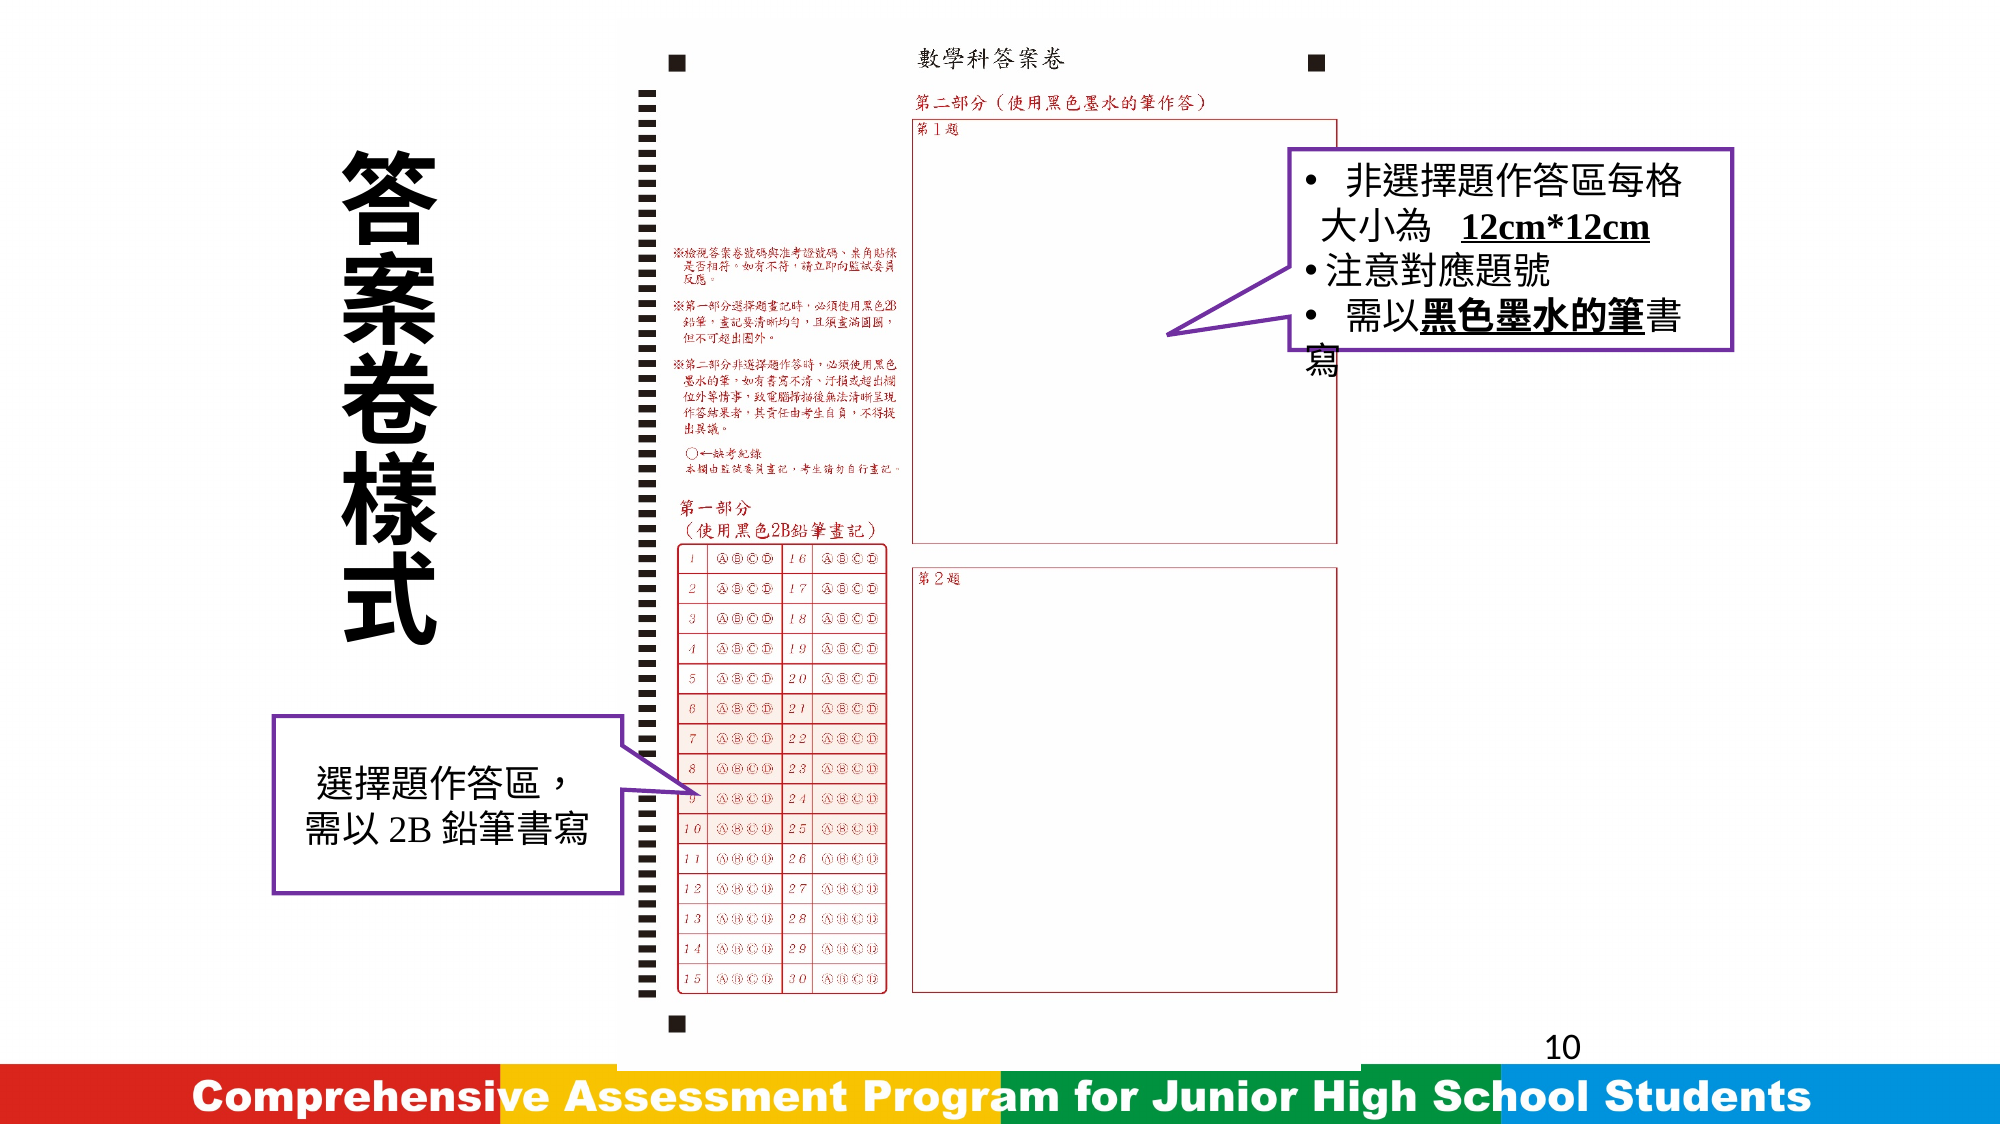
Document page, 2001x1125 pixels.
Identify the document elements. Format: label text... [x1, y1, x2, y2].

picture [617, 19, 1361, 1071]
text_box 答案卷樣式 [302, 117, 470, 679]
text_box [1528, 1014, 1995, 1075]
text_box 選擇題作答區， 需以2B鉛筆書寫 [273, 716, 694, 894]
picture [1314, 351, 1332, 360]
text_box 非選擇題作答區每格 大小為 12cm*12cm 注意對應題號 需以黑色墨水的筆書寫 [1166, 149, 1733, 351]
